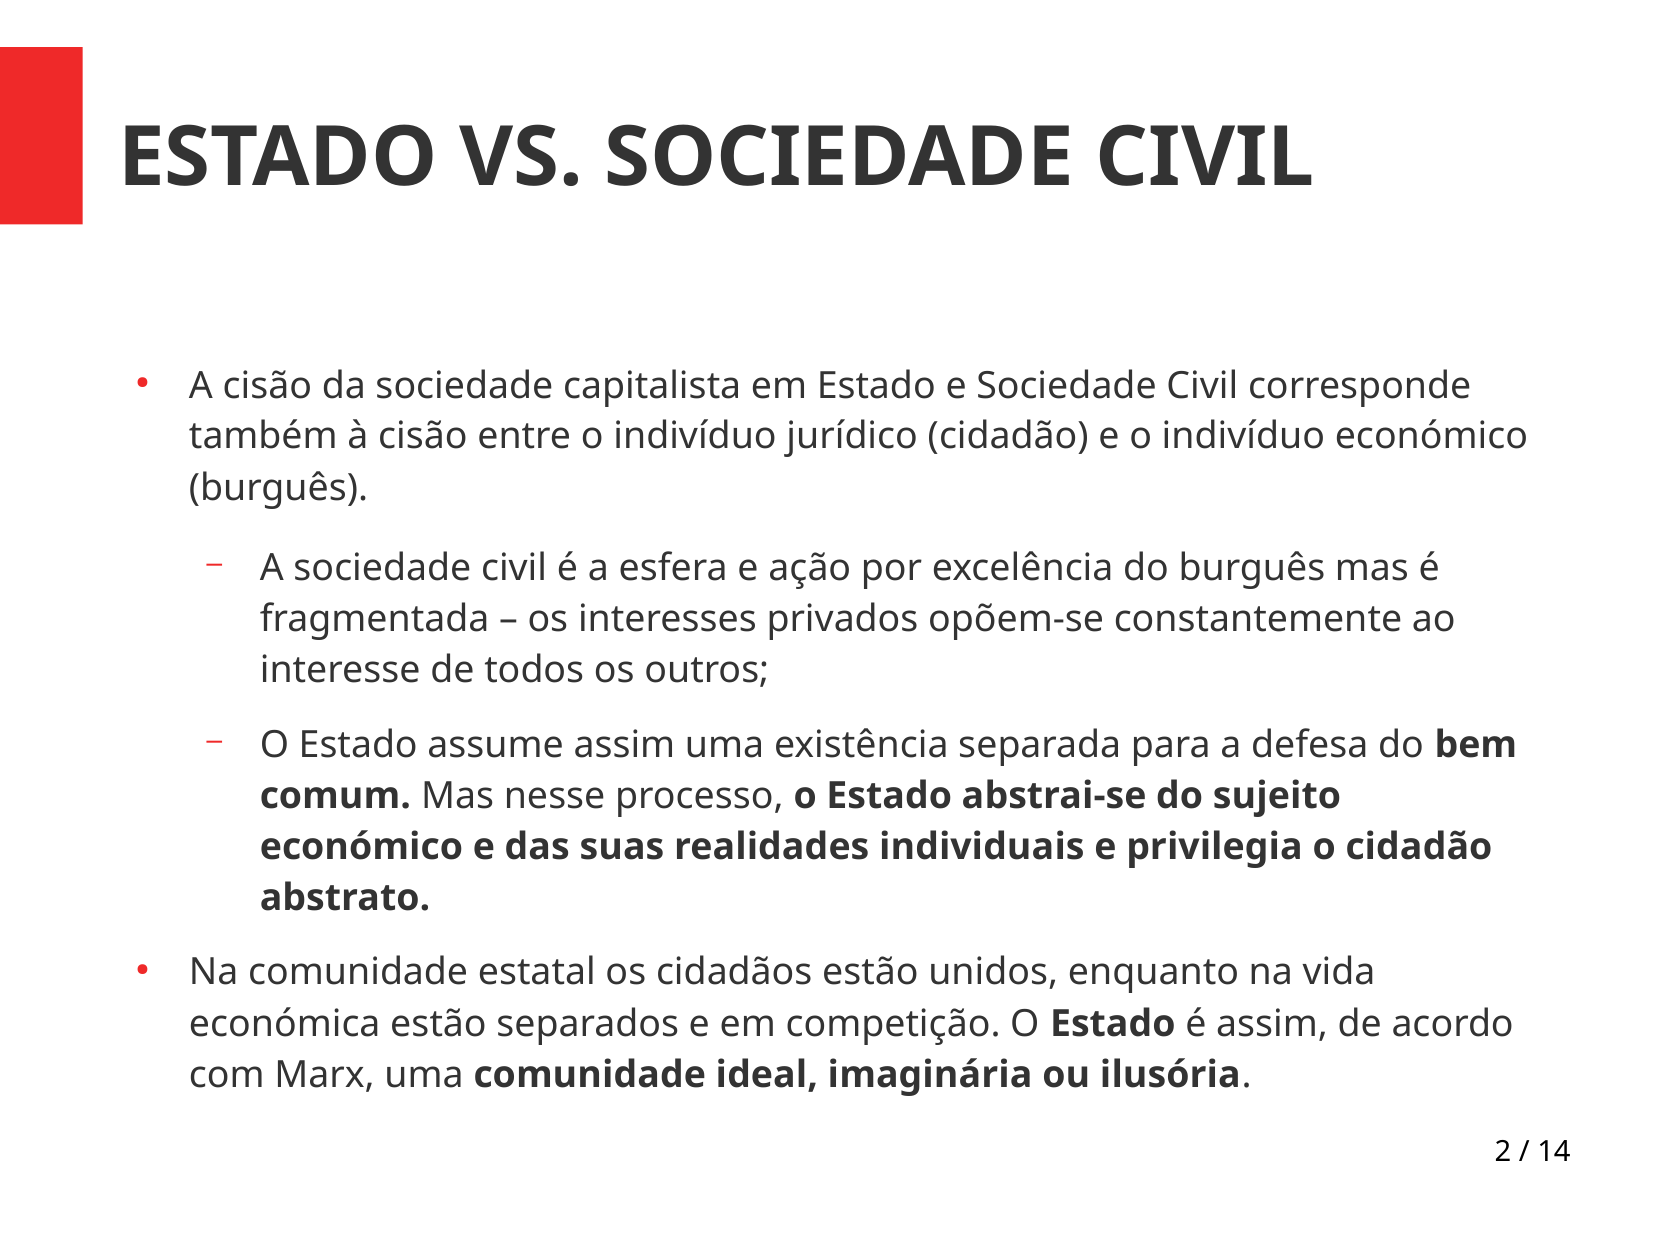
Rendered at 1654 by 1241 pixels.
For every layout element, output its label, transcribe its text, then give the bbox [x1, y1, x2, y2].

title ESTADO VS. SOCIEDADE CIVIL [118, 45, 1571, 260]
list A cisão da sociedade capitalista em Estado e Sociedade Civil corresponde também à cisão entre o indivíduo jurídico (cidadão) e o indivíduo económico (burguês). A sociedade civil é a esfera e ação por excelência do burguês mas é fragmentada – os interesses privados opõem-se constantemente ao interesse de todos os outros; O Estado assume assim uma existência separada para a defesa do bem comum. Mas nesse processo, o Estado abstrai-se do sujeito económico e das suas realidades individuais e privilegia o cidadão abstrato. Na comunidade estatal os cidadãos estão unidos, enquanto na vida económica estão separados e em competição. O Estado é assim, de acordo com Marx, uma comunidade ideal, imaginária ou ilusória. [118, 277, 1536, 997]
